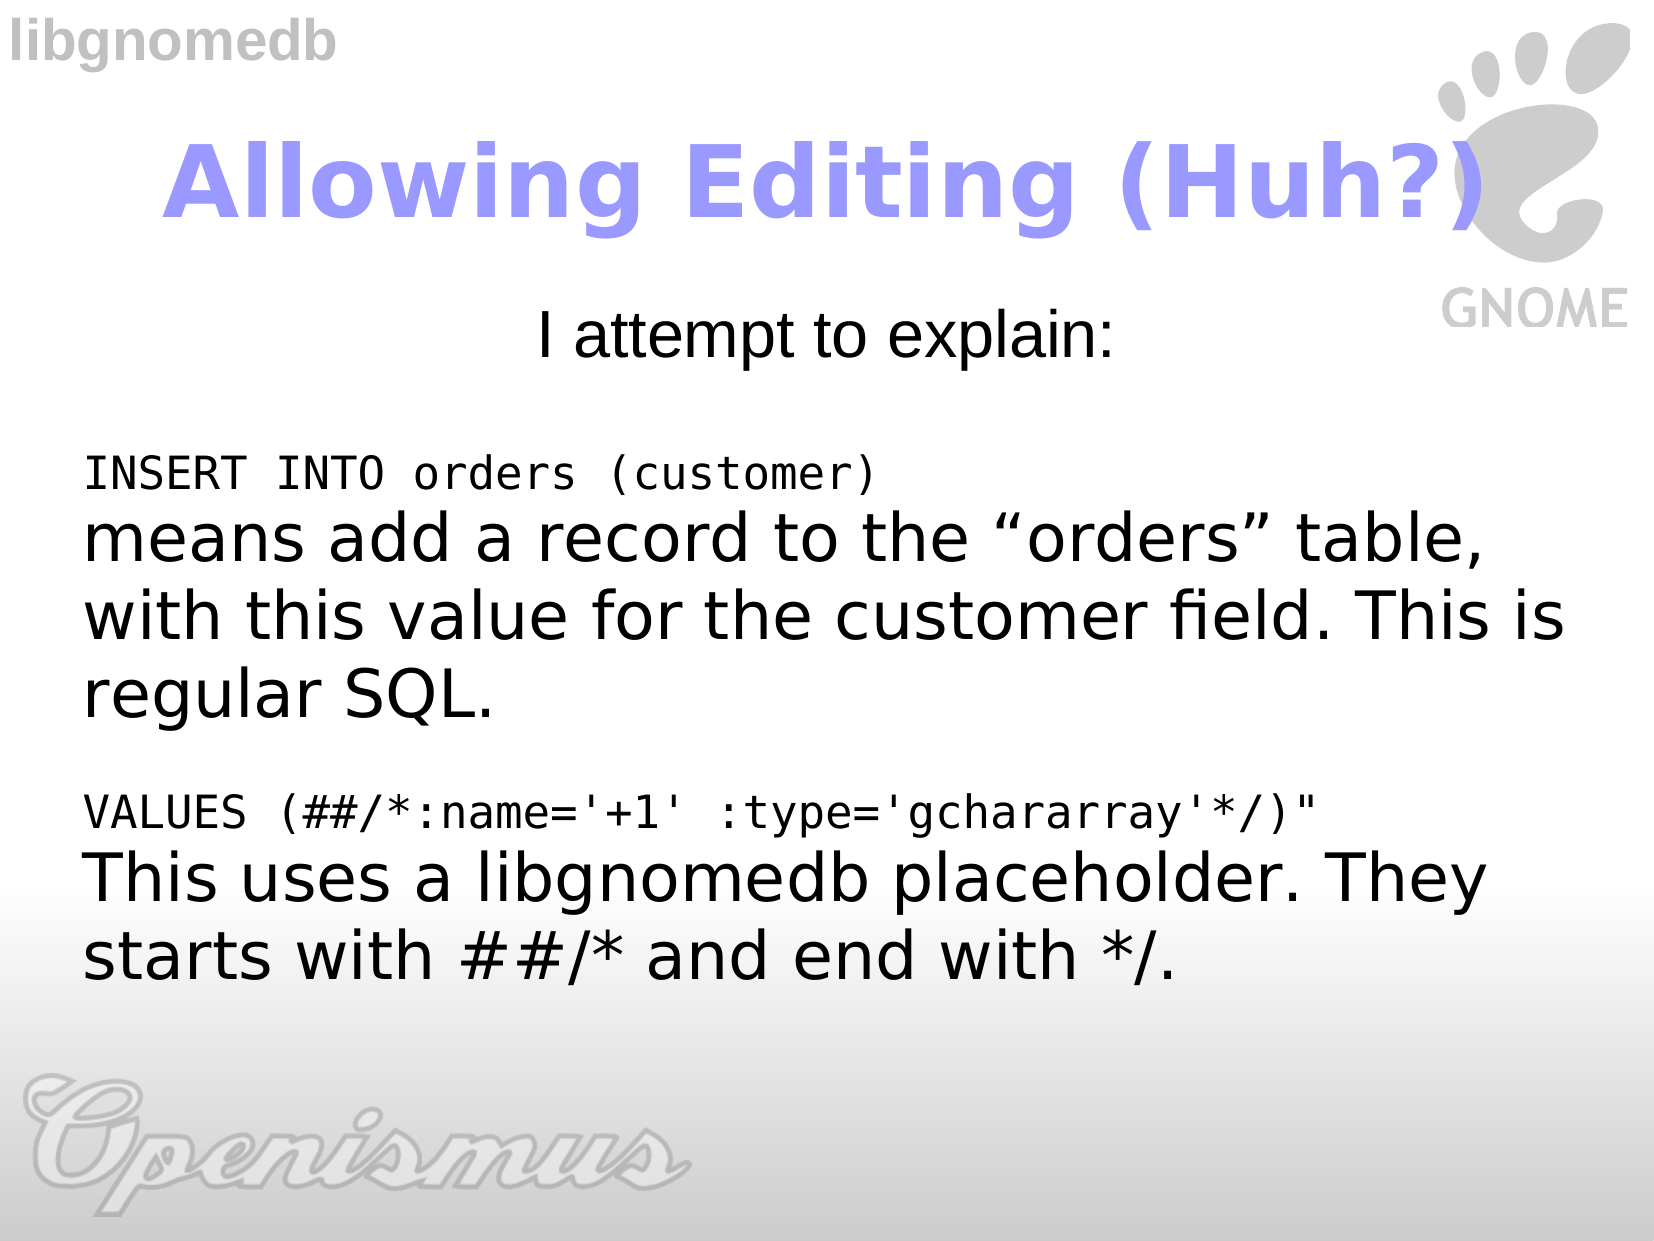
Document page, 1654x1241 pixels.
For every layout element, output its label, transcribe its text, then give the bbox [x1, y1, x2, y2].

subtitle I attempt to explain: INSERT INTO orders (customer) means add a record to the “orders” table, with this value for the customer field. This is regular SQL. VALUES (##/*:name='+1' :type='gchararray'*/)" This uses a libgnomedb placeholder. They starts with ##/* and end with */. [82, 293, 1571, 1105]
title Allowing Editing (Huh?) [82, 116, 1571, 250]
picture [1438, 23, 1630, 327]
picture [23, 1073, 692, 1217]
